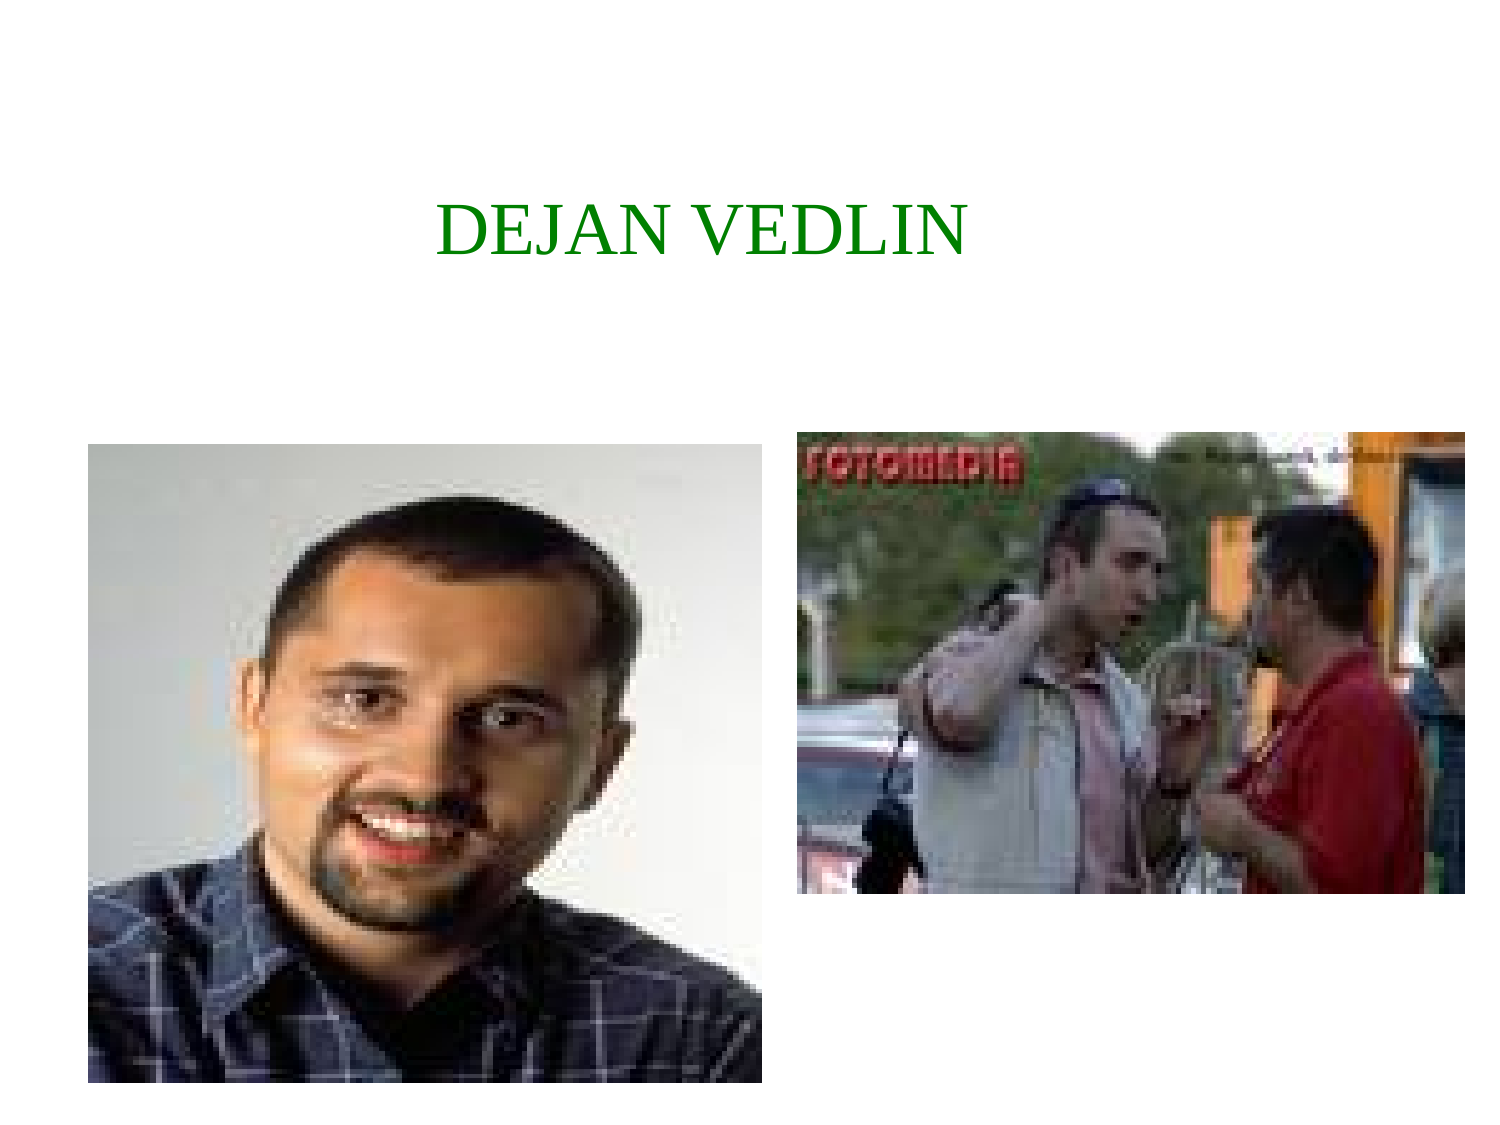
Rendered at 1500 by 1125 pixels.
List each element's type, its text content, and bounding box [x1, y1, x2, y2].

picture [88, 444, 762, 1083]
picture [797, 432, 1465, 894]
text_box DEJAN VEDLIN [324, 172, 1081, 327]
